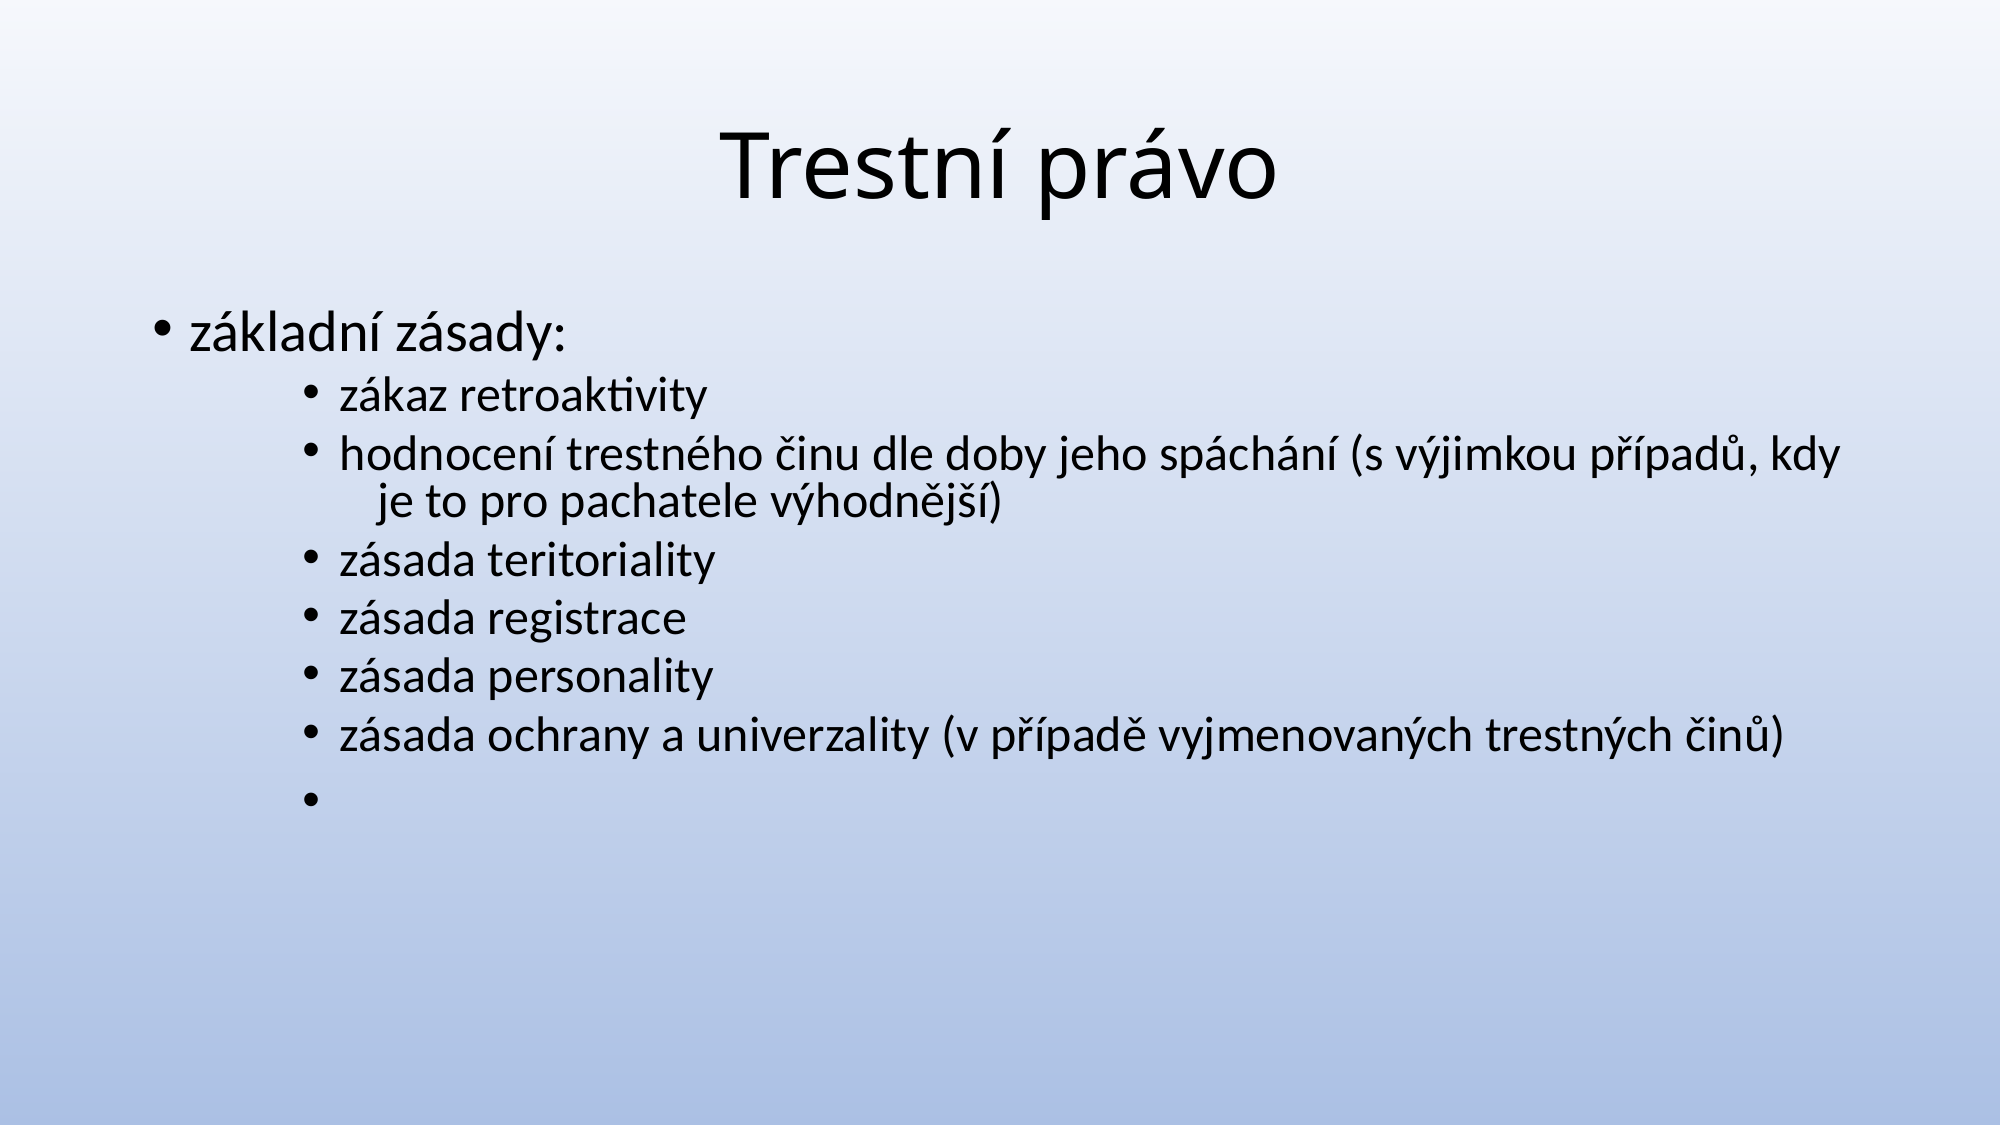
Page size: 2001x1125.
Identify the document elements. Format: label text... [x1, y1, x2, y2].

title Trestní právo [137, 59, 1863, 278]
list základní zásady: zákaz retroaktivity hodnocení trestného činu dle doby jeho spáchání (s výjimkou případů, kdy je to pro pachatele výhodnější) zásada teritoriality zásada registrace zásada personality zásada ochrany a univerzality (v případě vyjmenovaných trestných činů) [137, 299, 1863, 1014]
